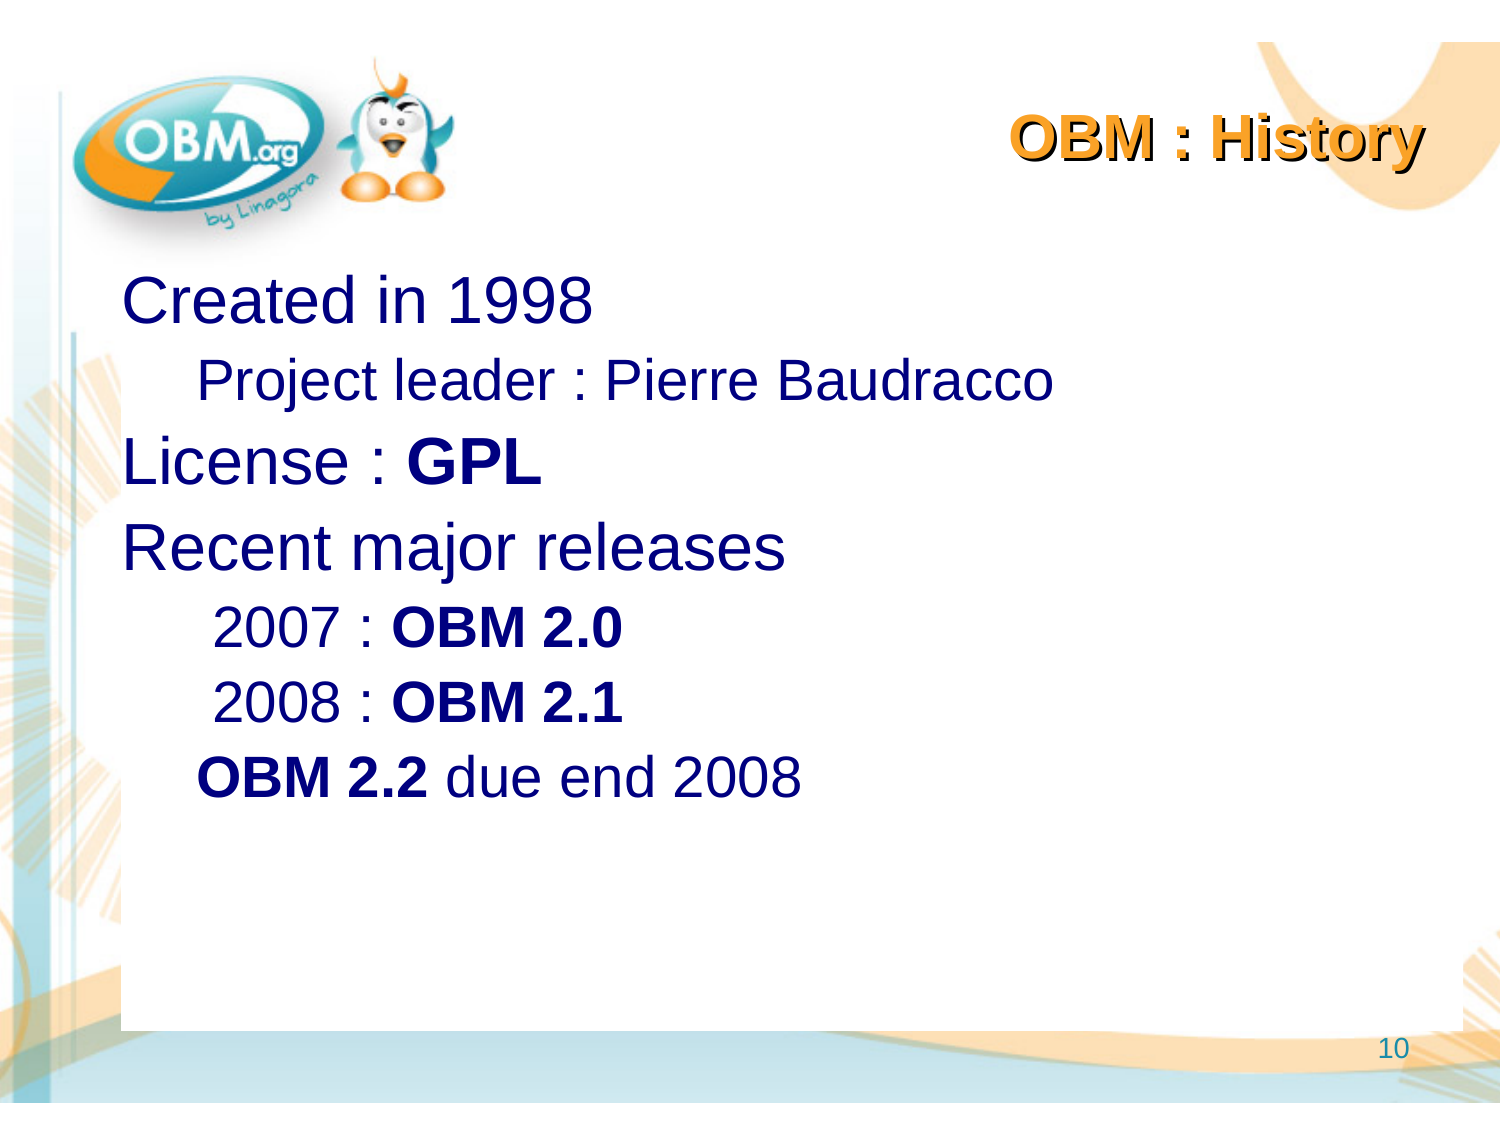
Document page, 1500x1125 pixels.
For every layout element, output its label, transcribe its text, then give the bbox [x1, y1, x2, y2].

list Created in 1998 Project leader : Pierre Baudracco License : GPL Recent major releases 2007 : OBM 2.0 2008 : OBM 2.1 OBM 2.2 due end 2008 [121, 267, 1464, 1031]
picture [0, 42, 1500, 1103]
title OBM : History [466, 21, 1426, 257]
